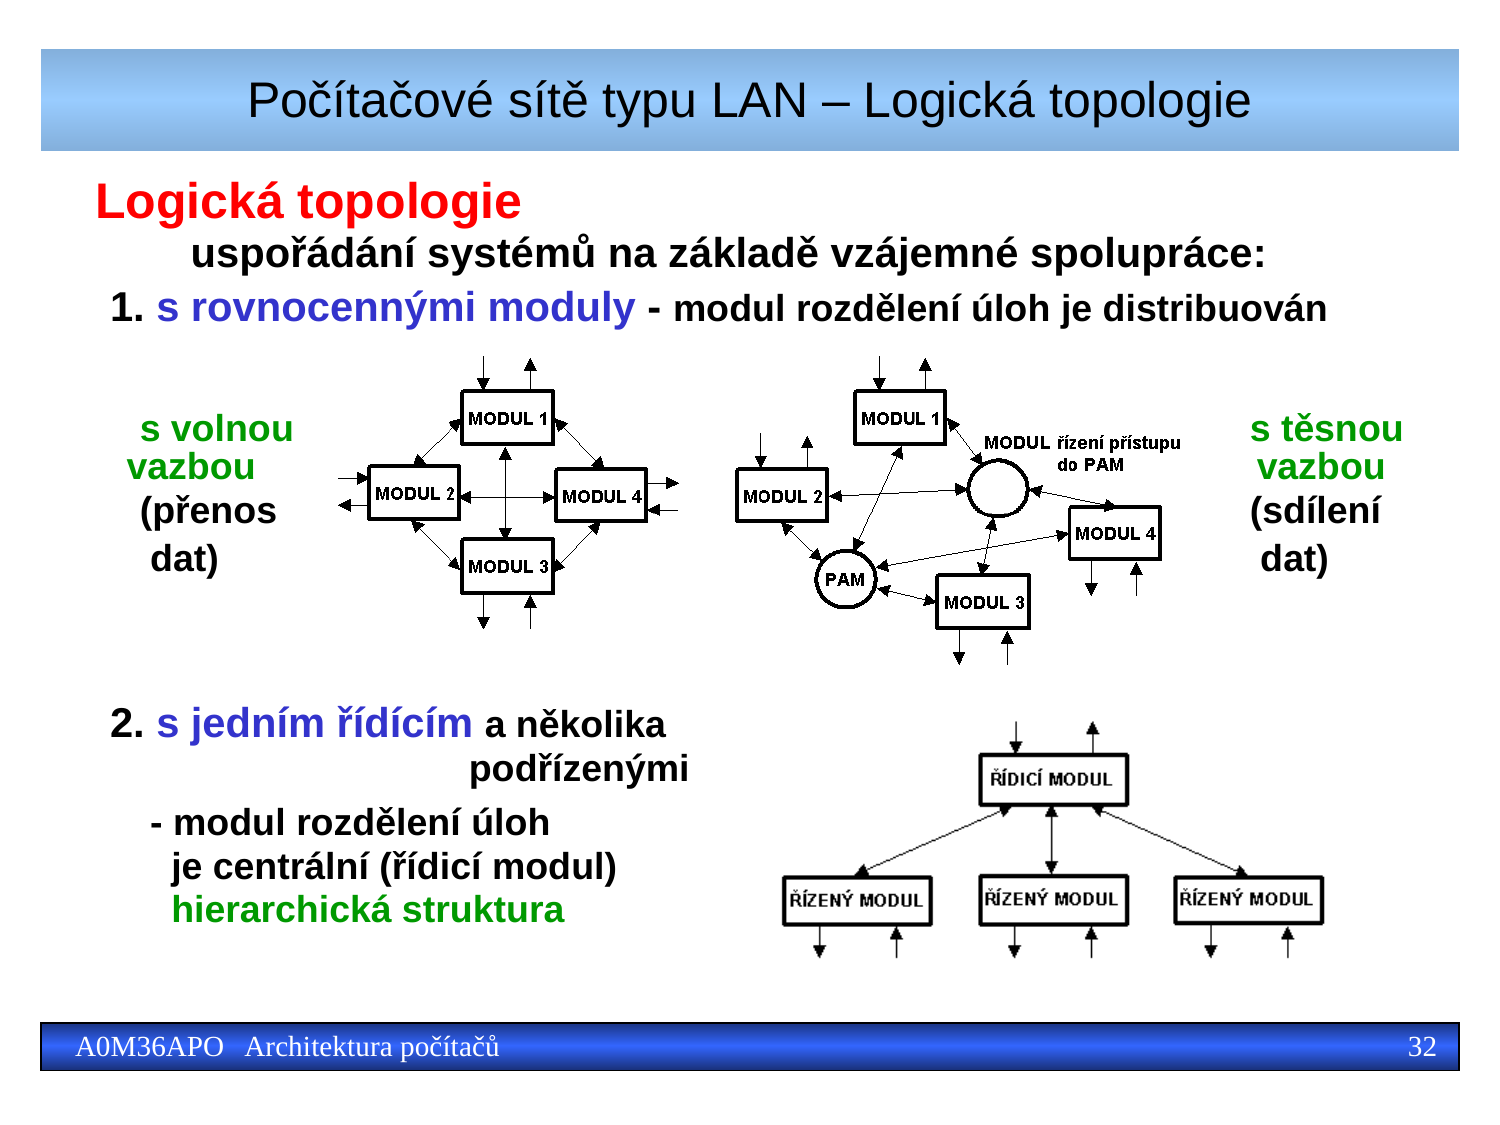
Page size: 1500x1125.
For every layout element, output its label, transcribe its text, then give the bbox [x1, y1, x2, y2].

picture [741, 706, 1350, 991]
text_box Logická topologie uspořádání systémů na základě vzájemné spolupráce: 1. s rovnocennými moduly - modul rozdělení úloh je distribuován s volnou s těsnou vazbou vazbou (přenos (sdílení dat) dat) 2. s jedním řídícím a několika podřízenými - modul rozdělení úloh je centrální (řídicí modul) hierarchická struktura [80, 174, 1450, 1000]
title Počítačové sítě typu LAN – Logická topologie [41, 49, 1459, 151]
